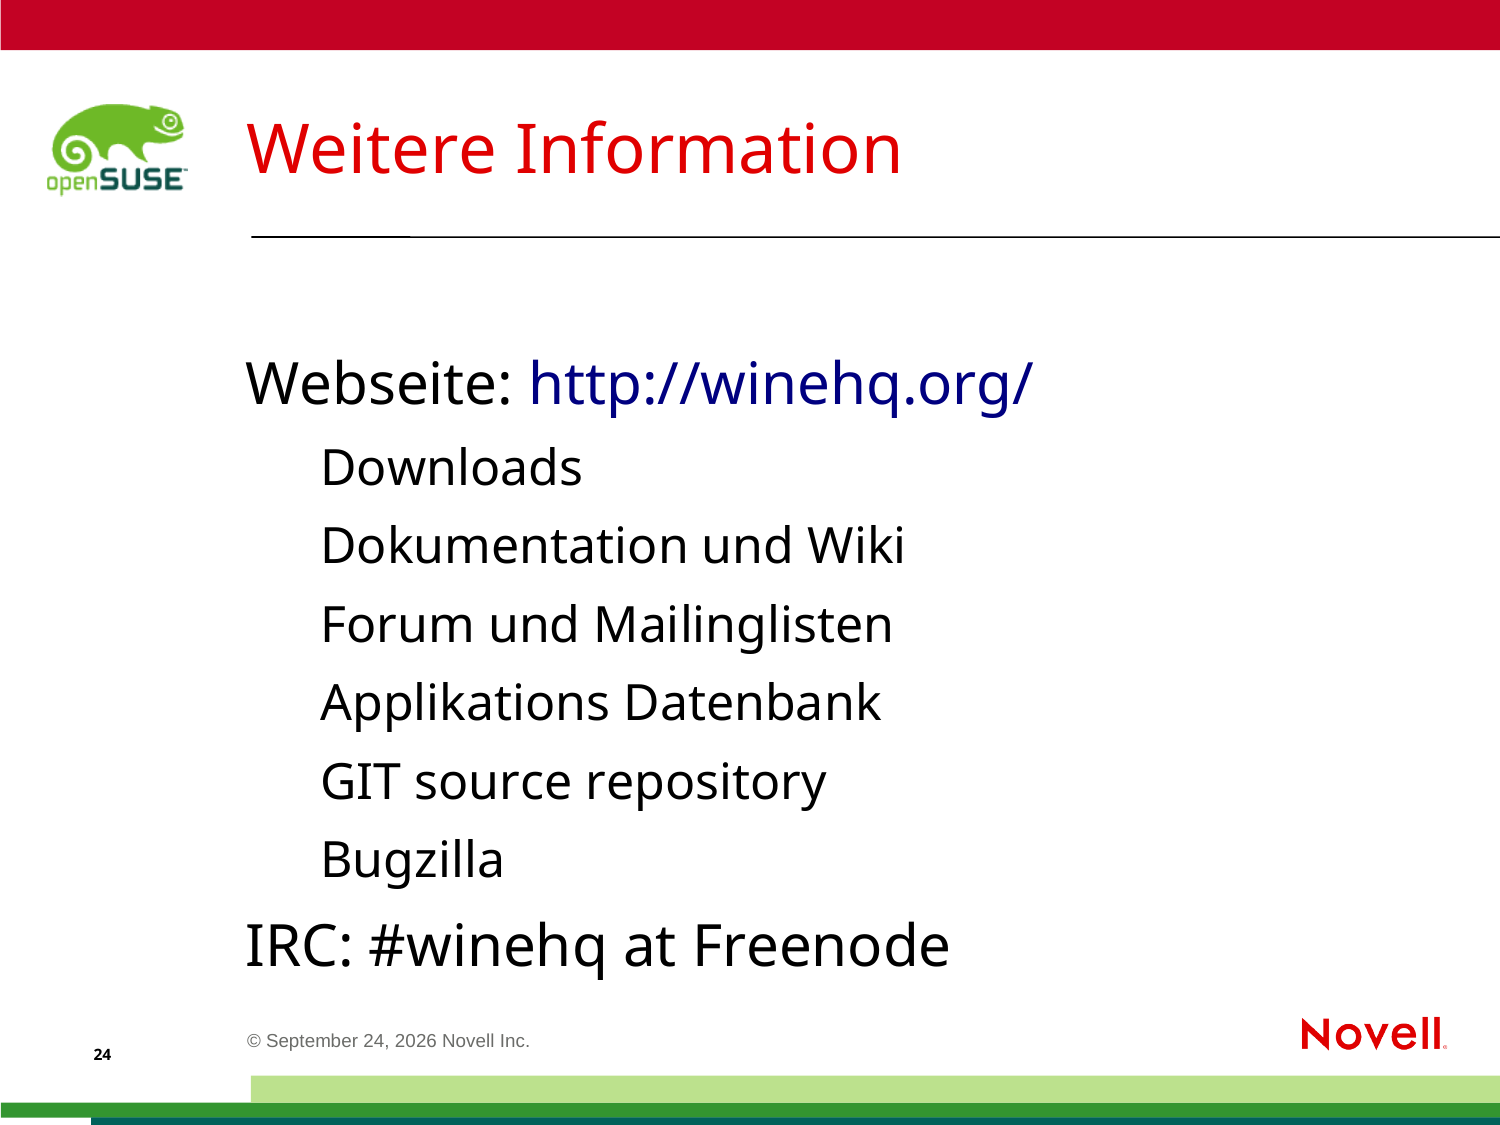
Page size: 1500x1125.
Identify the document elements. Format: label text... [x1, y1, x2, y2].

title Weitere Information [246, 68, 1409, 231]
picture [47, 104, 188, 197]
picture [1295, 1011, 1453, 1056]
list Webseite: http://winehq.org/ Downloads Dokumentation und Wiki Forum und Mailinglisten Applikations Datenbank GIT source repository Bugzilla IRC: #winehq at Freenode [245, 267, 1458, 980]
